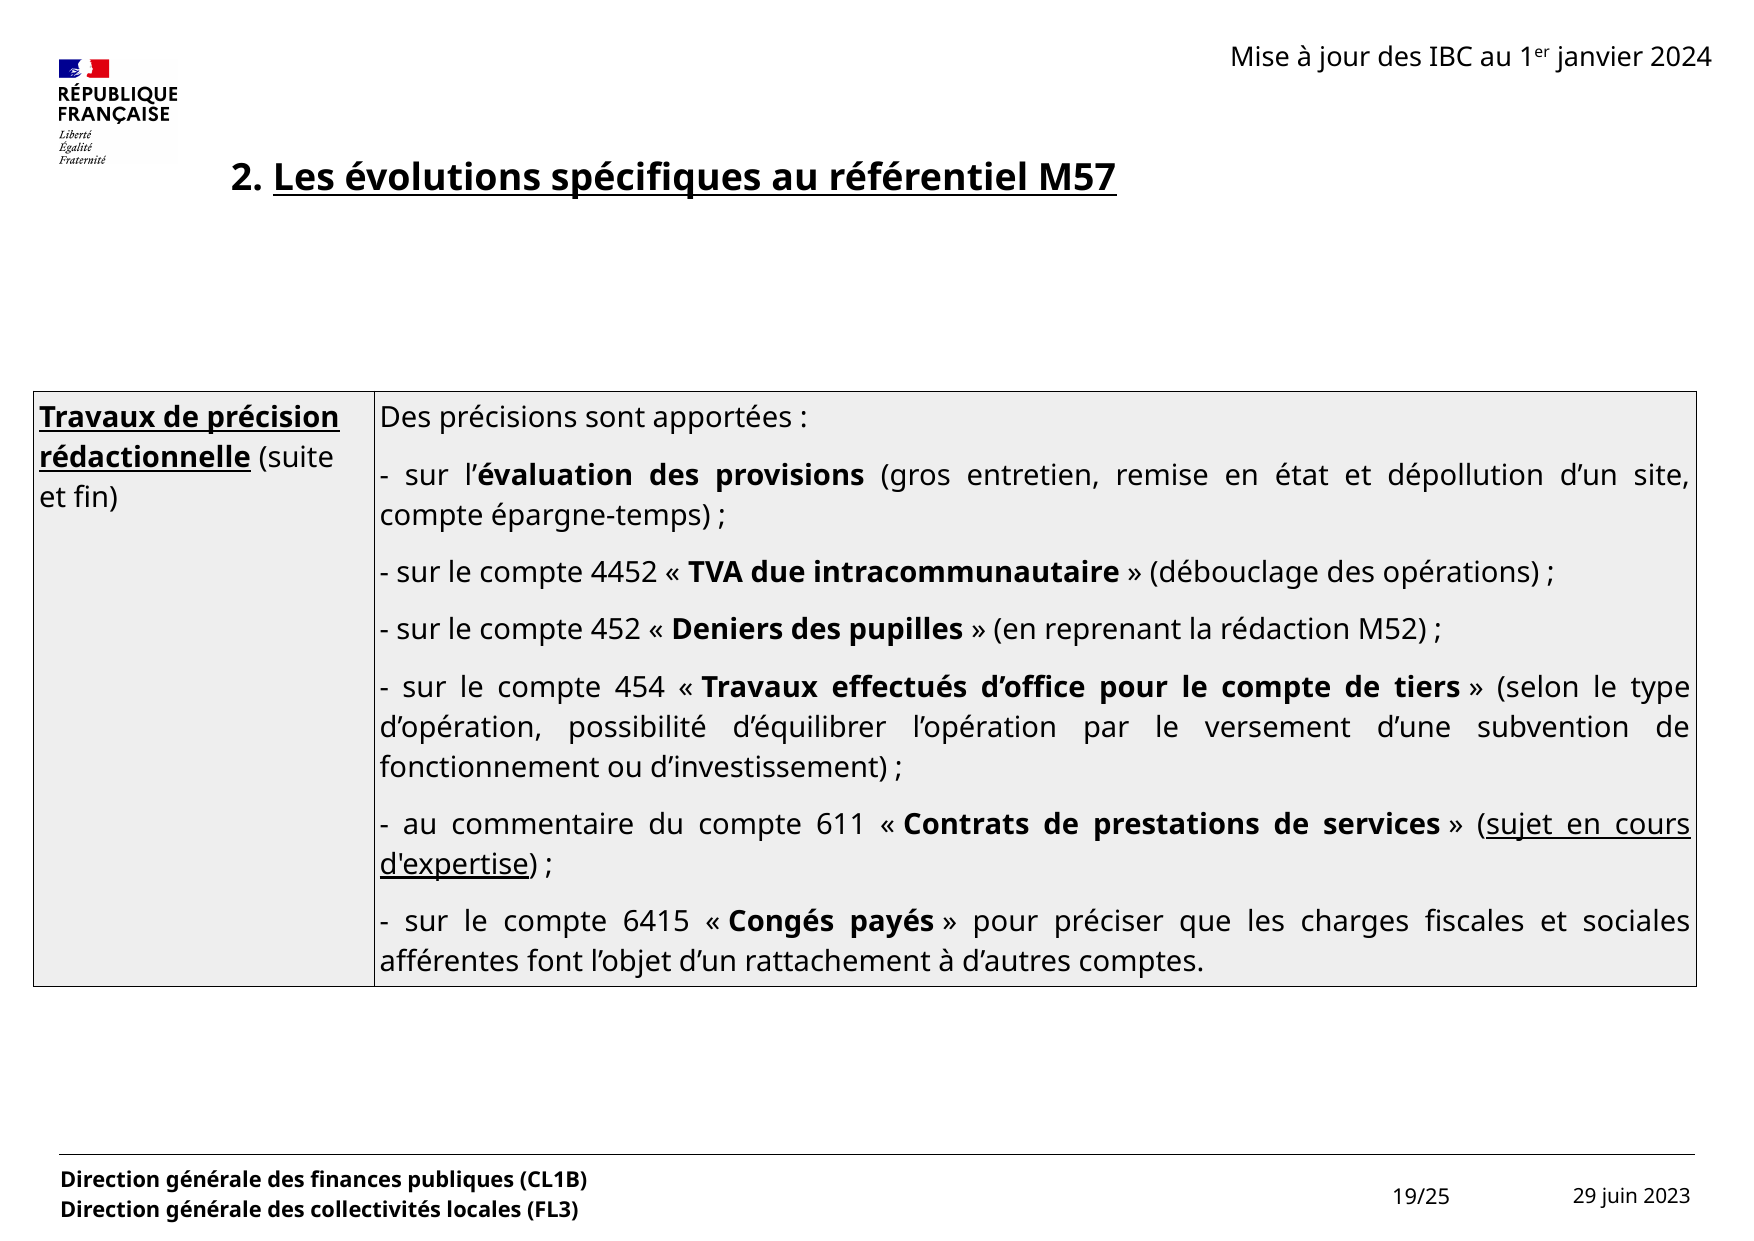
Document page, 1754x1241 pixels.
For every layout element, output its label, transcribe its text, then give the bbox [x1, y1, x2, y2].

list 2. Les évolutions spécifiques au référentiel M57 [230, 150, 1526, 221]
table_header Des précisions sont apportées : - sur l’évaluation des provisions (gros entretien, remise en état et dépollution d’un site, compte épargne-temps) ; - sur le compte 4452 « TVA due intracommunautaire » (débouclage des opérations) ; - sur le compte 452 « Deniers des pupilles » (en reprenant la rédaction M52) ; - sur le compte 454 « Travaux effectués d’office pour le compte de tiers » (selon le type d’opération, possibilité d’équilibrer l’opération par le versement d’une subvention de fonctionnement ou d’investissement) ; - au commentaire du compte 611 « Contrats de prestations de services » (sujet en cours d'expertise) ; - sur le compte 6415 « Congés payés » pour préciser que les charges fiscales et sociales afférentes font l’objet d’un rattachement à d’autres comptes. [375, 392, 1696, 986]
text_box Mise à jour des IBC au 1er janvier 2024 [210, 30, 1727, 79]
table_header Travaux de précision rédactionnelle (suite et fin) [34, 392, 374, 986]
picture [59, 59, 178, 164]
